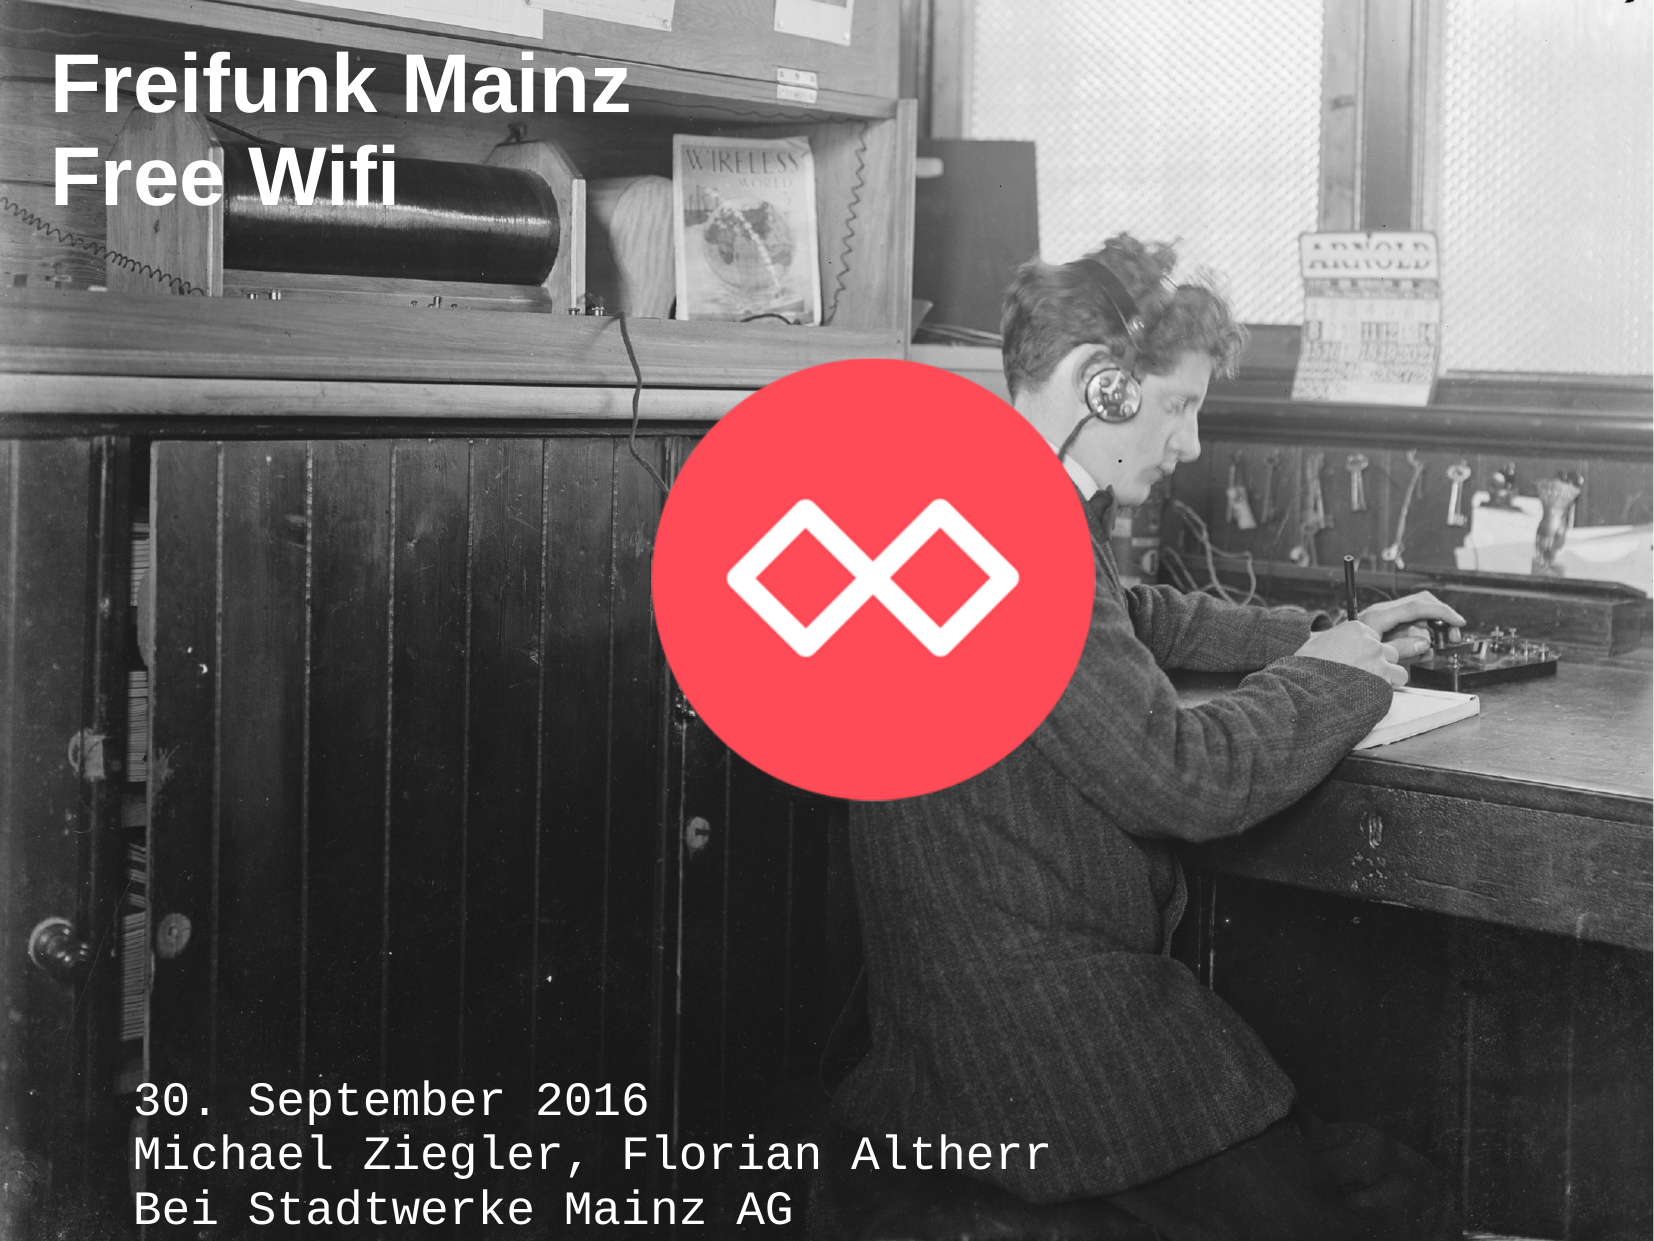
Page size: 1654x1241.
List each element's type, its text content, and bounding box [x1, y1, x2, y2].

picture [0, 0, 1654, 1241]
text_box Freifunk Mainz Free Wifi [35, 29, 1097, 324]
text_box 30. September 2016 Michael Ziegler, Florian Altherr Bei Stadtwerke Mainz AG [118, 1013, 1442, 1241]
